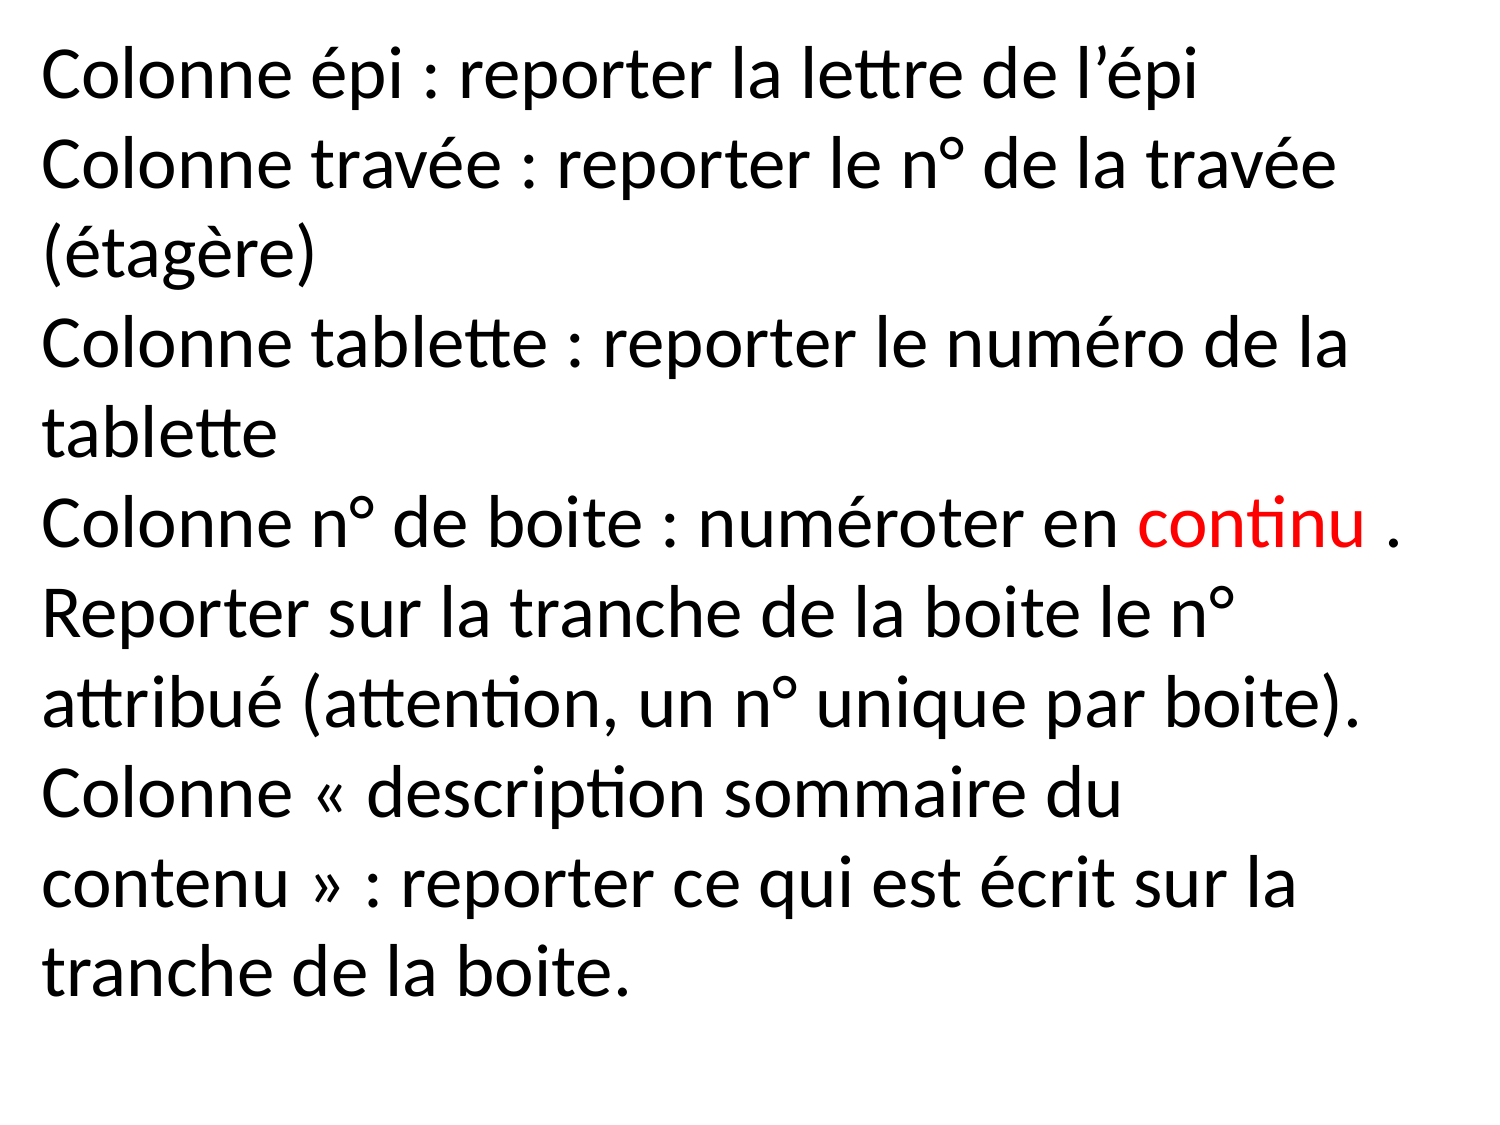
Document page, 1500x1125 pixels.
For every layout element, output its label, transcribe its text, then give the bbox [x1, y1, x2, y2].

title Colonne épi : reporter la lettre de l’épi Colonne travée : reporter le n° de la travée (étagère) Colonne tablette : reporter le numéro de la tablette Colonne n° de boite : numéroter en continu . Reporter sur la tranche de la boite le n° attribué (attention, un n° unique par boite). Colonne « description sommaire du contenu » : reporter ce qui est écrit sur la tranche de la boite. [41, 19, 1471, 1106]
